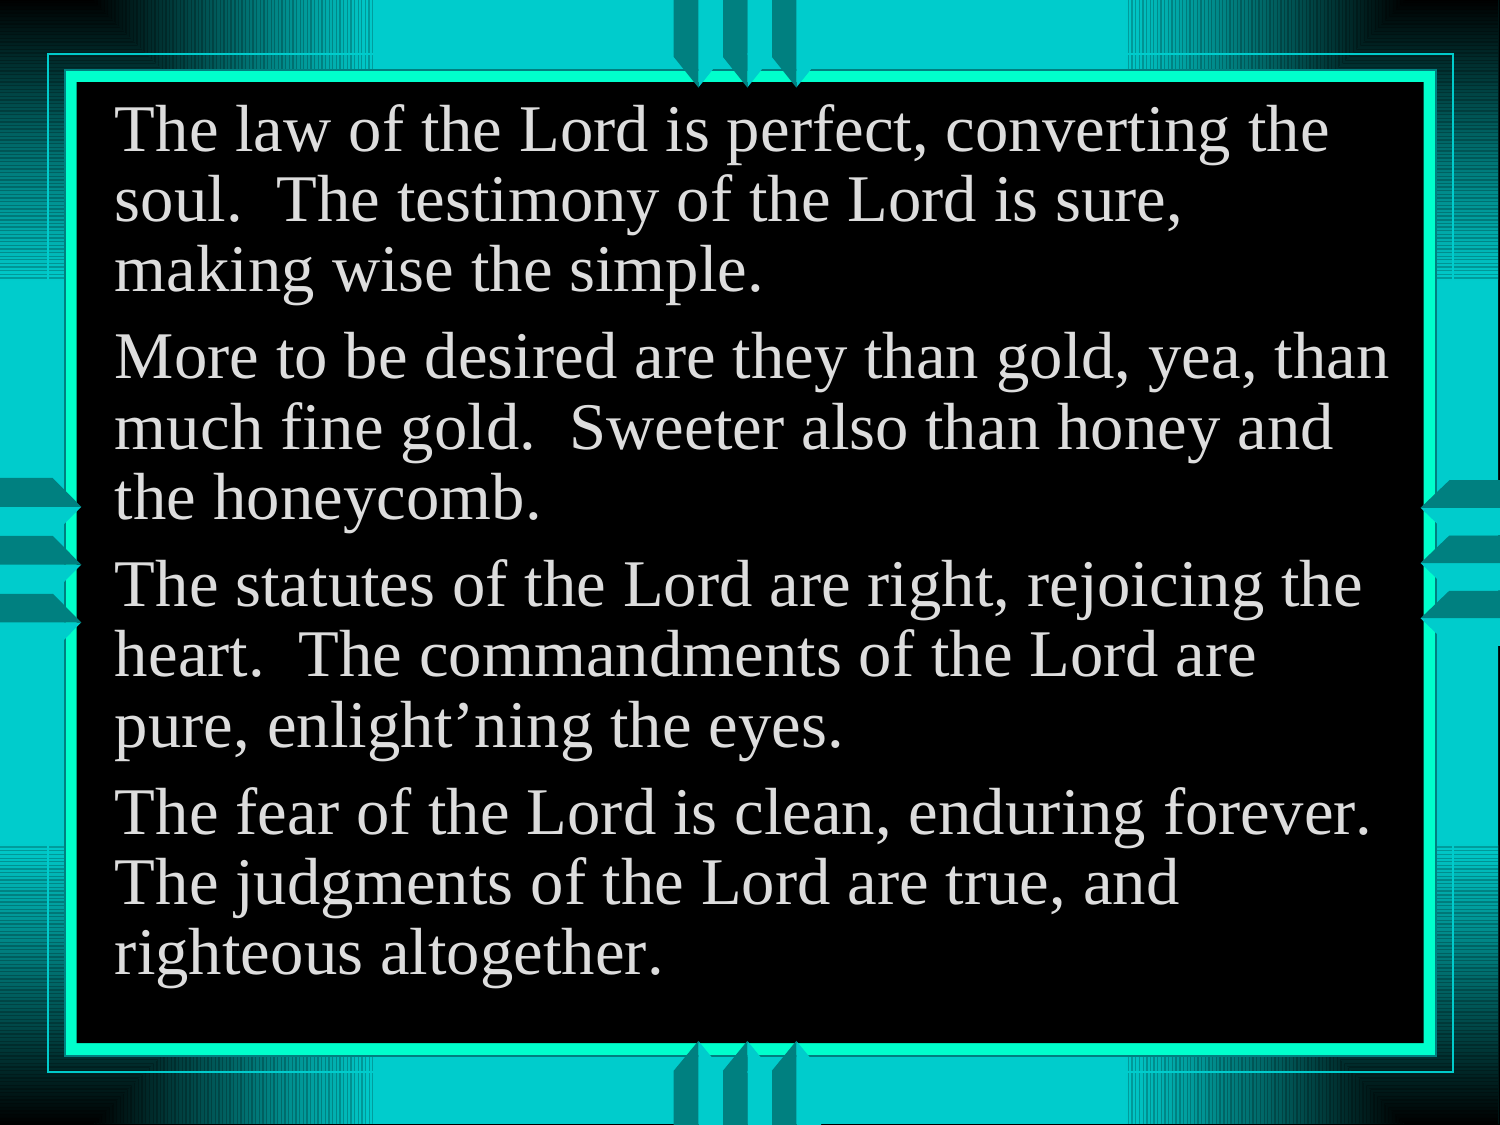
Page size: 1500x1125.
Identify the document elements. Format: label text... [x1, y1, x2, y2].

text_box The law of the Lord is perfect, converting the soul. The testimony of the Lord is sure, making wise the simple. More to be desired are they than gold, yea, than much fine gold. Sweeter also than honey and the honeycomb. The statutes of the Lord are right, rejoicing the heart. The commandments of the Lord are pure, enlight’ning the eyes. The fear of the Lord is clean, enduring forever. The judgments of the Lord are true, and righteous altogether. [99, 87, 1413, 997]
